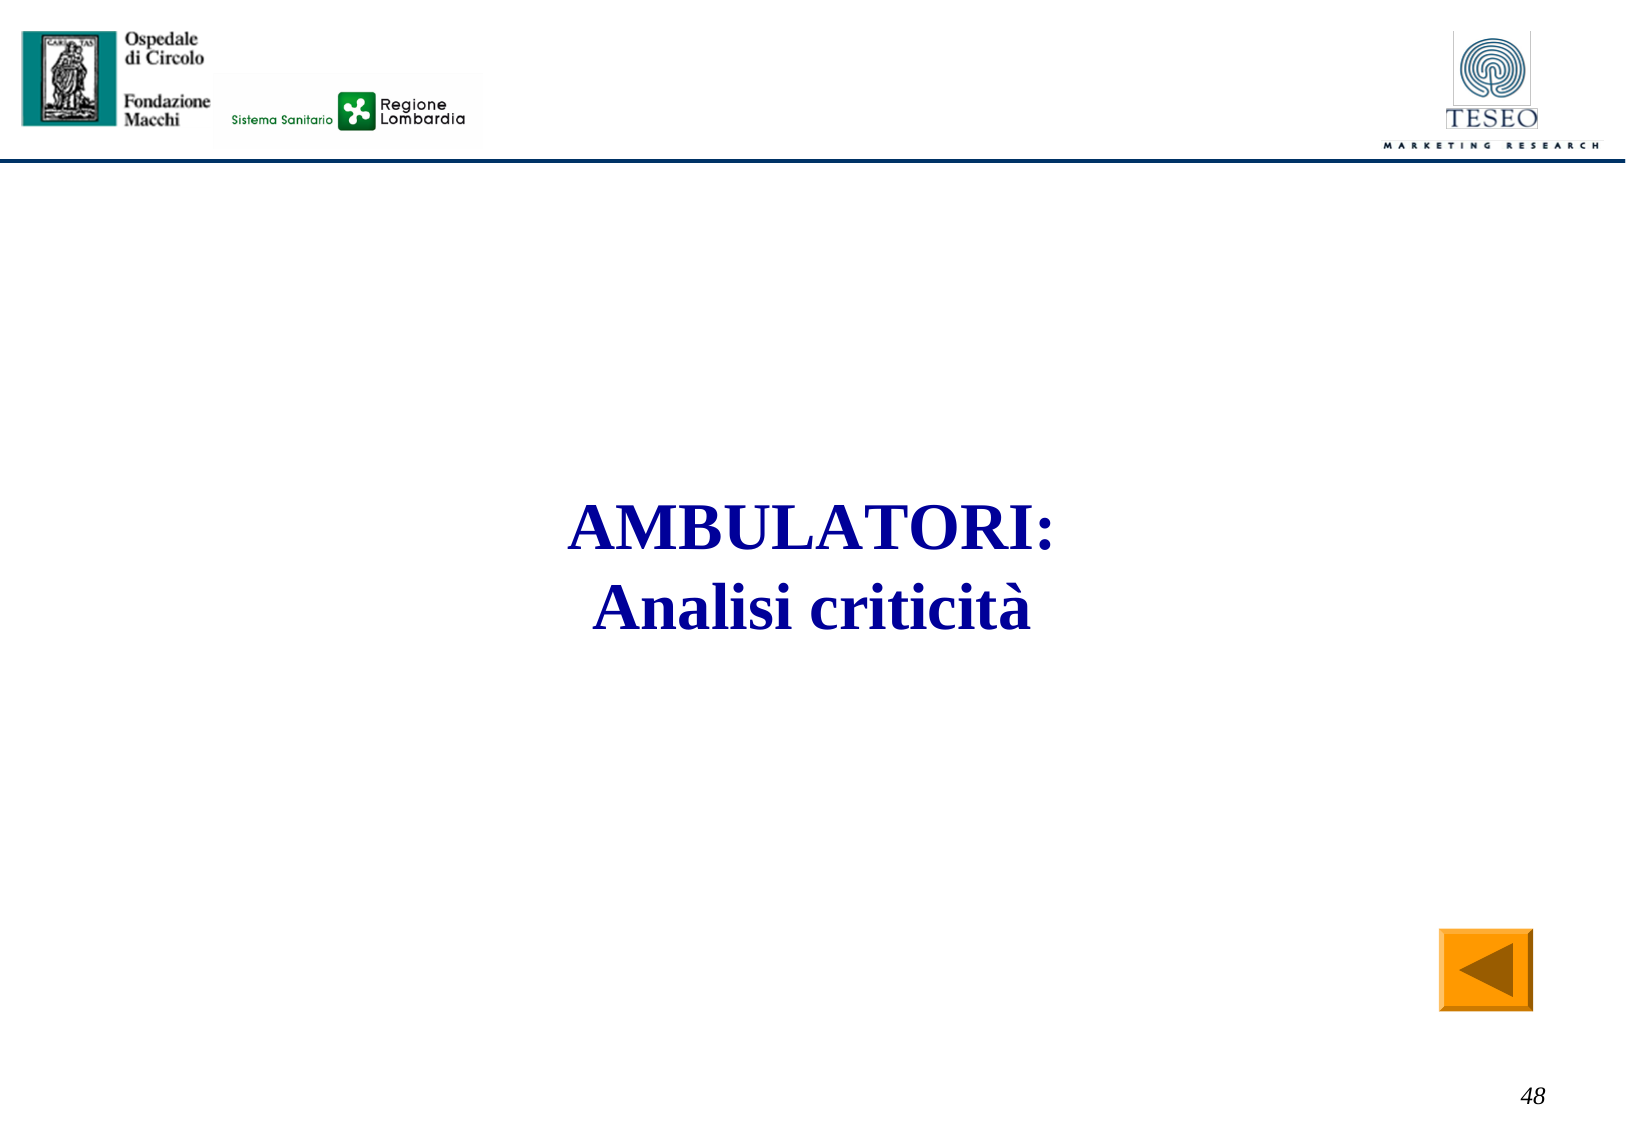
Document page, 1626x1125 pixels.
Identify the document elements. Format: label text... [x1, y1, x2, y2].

text_box Valutazione [1438, 928, 1445, 1012]
text_box AMBULATORI: Analisi criticità [121, 469, 1504, 657]
picture [1381, 31, 1604, 149]
text_box [1440, 928, 1534, 1012]
picture [21, 31, 483, 149]
